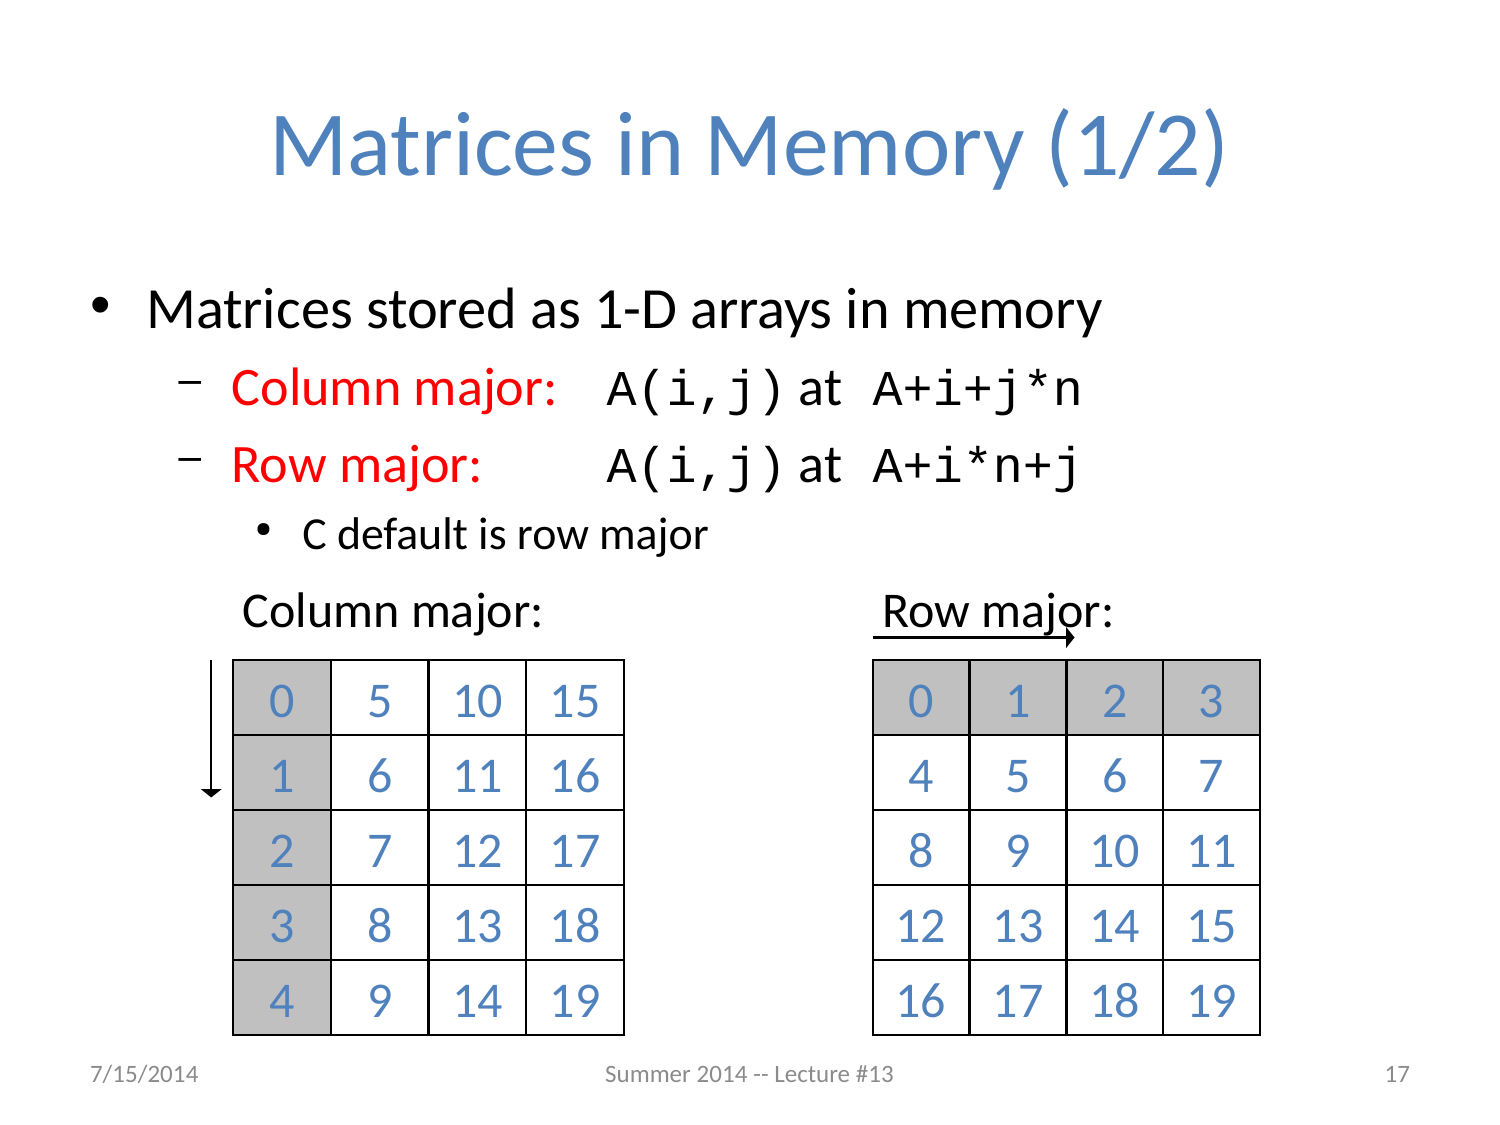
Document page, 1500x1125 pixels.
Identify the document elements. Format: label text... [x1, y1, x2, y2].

text_box 7 [330, 809, 428, 884]
text_box 4 [872, 734, 969, 809]
text_box 5 [969, 734, 1066, 809]
text_box 1 [969, 659, 1066, 734]
text_box 2 [1066, 659, 1163, 734]
text_box 3 [1163, 659, 1261, 734]
text_box 18 [1066, 959, 1163, 1035]
text_box 0 [872, 659, 969, 734]
text_box 4 [233, 959, 330, 1035]
text_box 17 [526, 809, 624, 884]
text_box 8 [872, 809, 969, 884]
text_box 10 [1066, 809, 1163, 884]
text_box 11 [428, 734, 526, 809]
footer Summer 2014 -- Lecture #13 [512, 1042, 988, 1103]
text_box 18 [526, 884, 624, 959]
text_box 10 [428, 659, 526, 734]
text_box 13 [428, 884, 526, 959]
text_box 1 [233, 734, 330, 809]
text_box 5 [330, 659, 428, 734]
text_box 19 [1163, 959, 1261, 1035]
text_box 14 [1066, 884, 1163, 959]
text_box 7 [1163, 734, 1261, 809]
text_box 9 [330, 959, 428, 1035]
text_box 14 [428, 959, 526, 1035]
text_box 15 [1163, 884, 1261, 959]
list Matrices stored as 1-D arrays in memory Column major: A(i,j) at A+i+j*n Row major: A(i,j) at A+i*n+j C default is row major [75, 262, 1425, 651]
text_box 6 [1066, 734, 1163, 809]
slide_number <number> [1074, 1042, 1425, 1103]
text_box 8 [330, 884, 428, 959]
text_box 17 [969, 959, 1066, 1035]
text_box Column major: [228, 569, 560, 645]
text_box 3 [233, 884, 330, 959]
text_box 16 [872, 959, 969, 1035]
text_box 12 [872, 884, 969, 959]
text_box 12 [428, 809, 526, 884]
text_box 6 [330, 734, 428, 809]
text_box 0 [233, 659, 330, 734]
slide_number 7/15/2014 [75, 1042, 425, 1103]
text_box 19 [526, 959, 624, 1035]
text_box 9 [969, 809, 1066, 884]
title Matrices in Memory (1/2) [75, 45, 1425, 233]
text_box 11 [1163, 809, 1261, 884]
text_box 13 [969, 884, 1066, 959]
text_box 2 [233, 809, 330, 884]
text_box 16 [526, 734, 624, 809]
text_box 15 [526, 659, 624, 734]
text_box Row major: [867, 569, 1131, 645]
